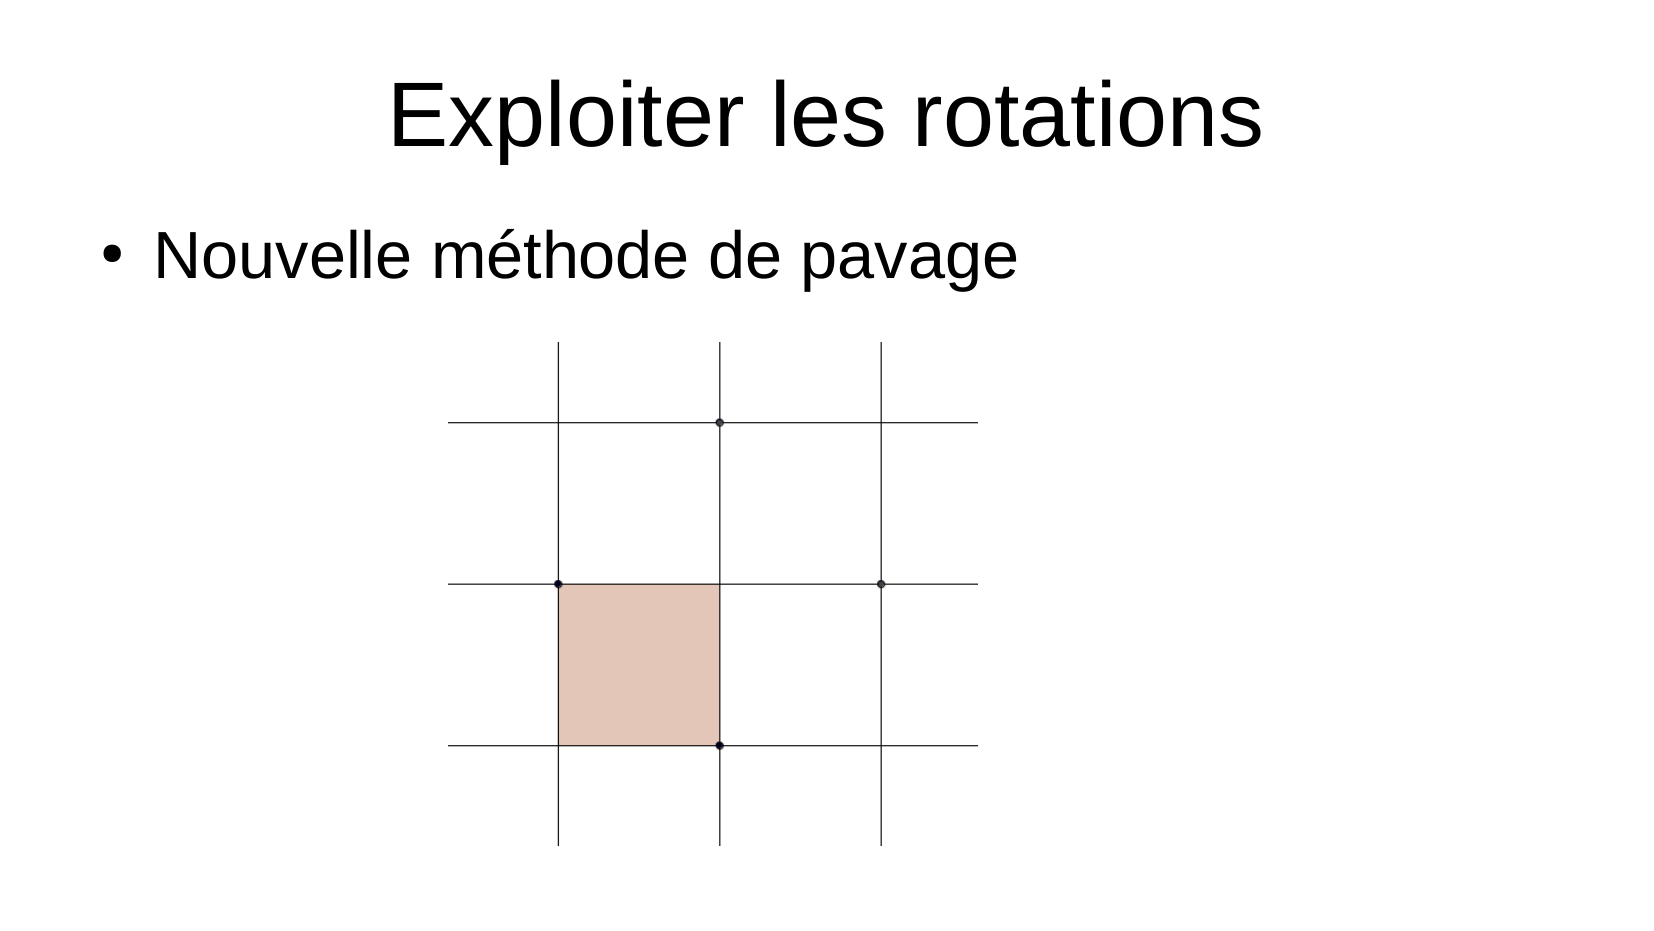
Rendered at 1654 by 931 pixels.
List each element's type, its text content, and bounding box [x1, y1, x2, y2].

picture [448, 355, 978, 846]
title Exploiter les rotations [82, 37, 1571, 193]
list Nouvelle méthode de pavage [82, 217, 1583, 355]
